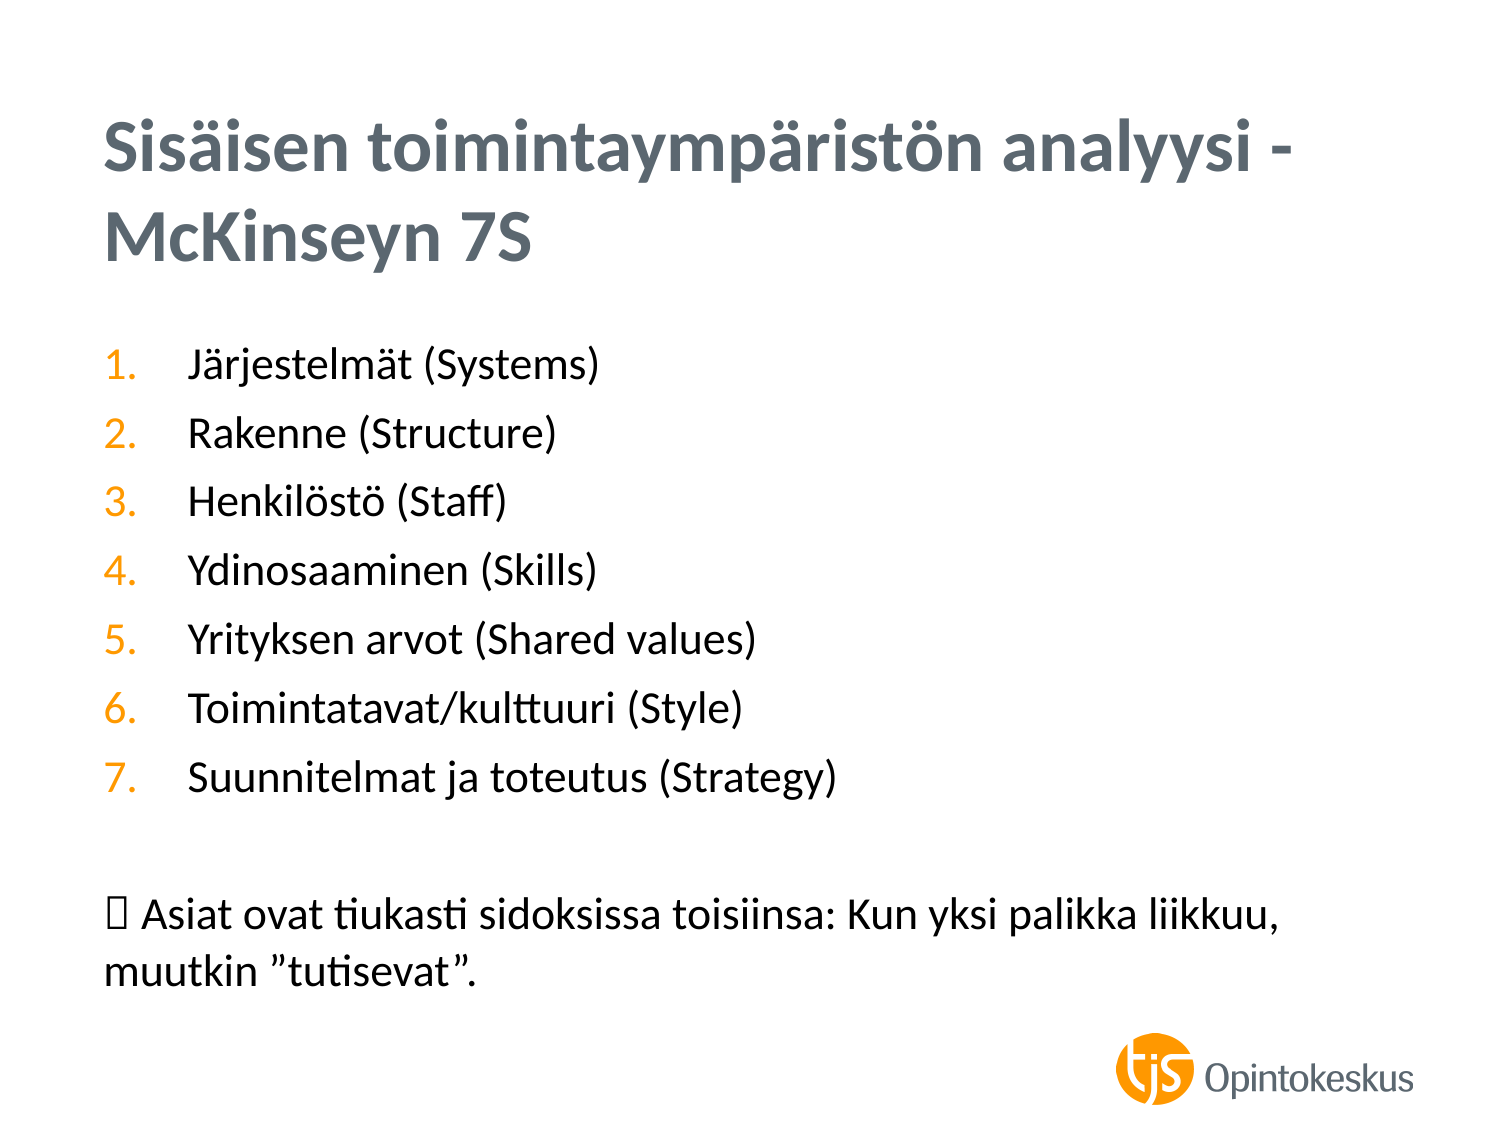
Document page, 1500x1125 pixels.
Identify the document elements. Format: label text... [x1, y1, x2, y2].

picture [1116, 1033, 1413, 1105]
title Sisäisen toimintaympäristön analyysi - McKinseyn 7S [88, 88, 1412, 266]
list Järjestelmät (Systems) Rakenne (Structure) Henkilöstö (Staff) Ydinosaaminen (Skills) Yrityksen arvot (Shared values) Toimintatavat/kulttuuri (Style) Suunnitelmat ja toteutus (Strategy)  Asiat ovat tiukasti sidoksissa toisiinsa: Kun yksi palikka liikkuu, muutkin ”tutisevat”. [88, 324, 1412, 1004]
